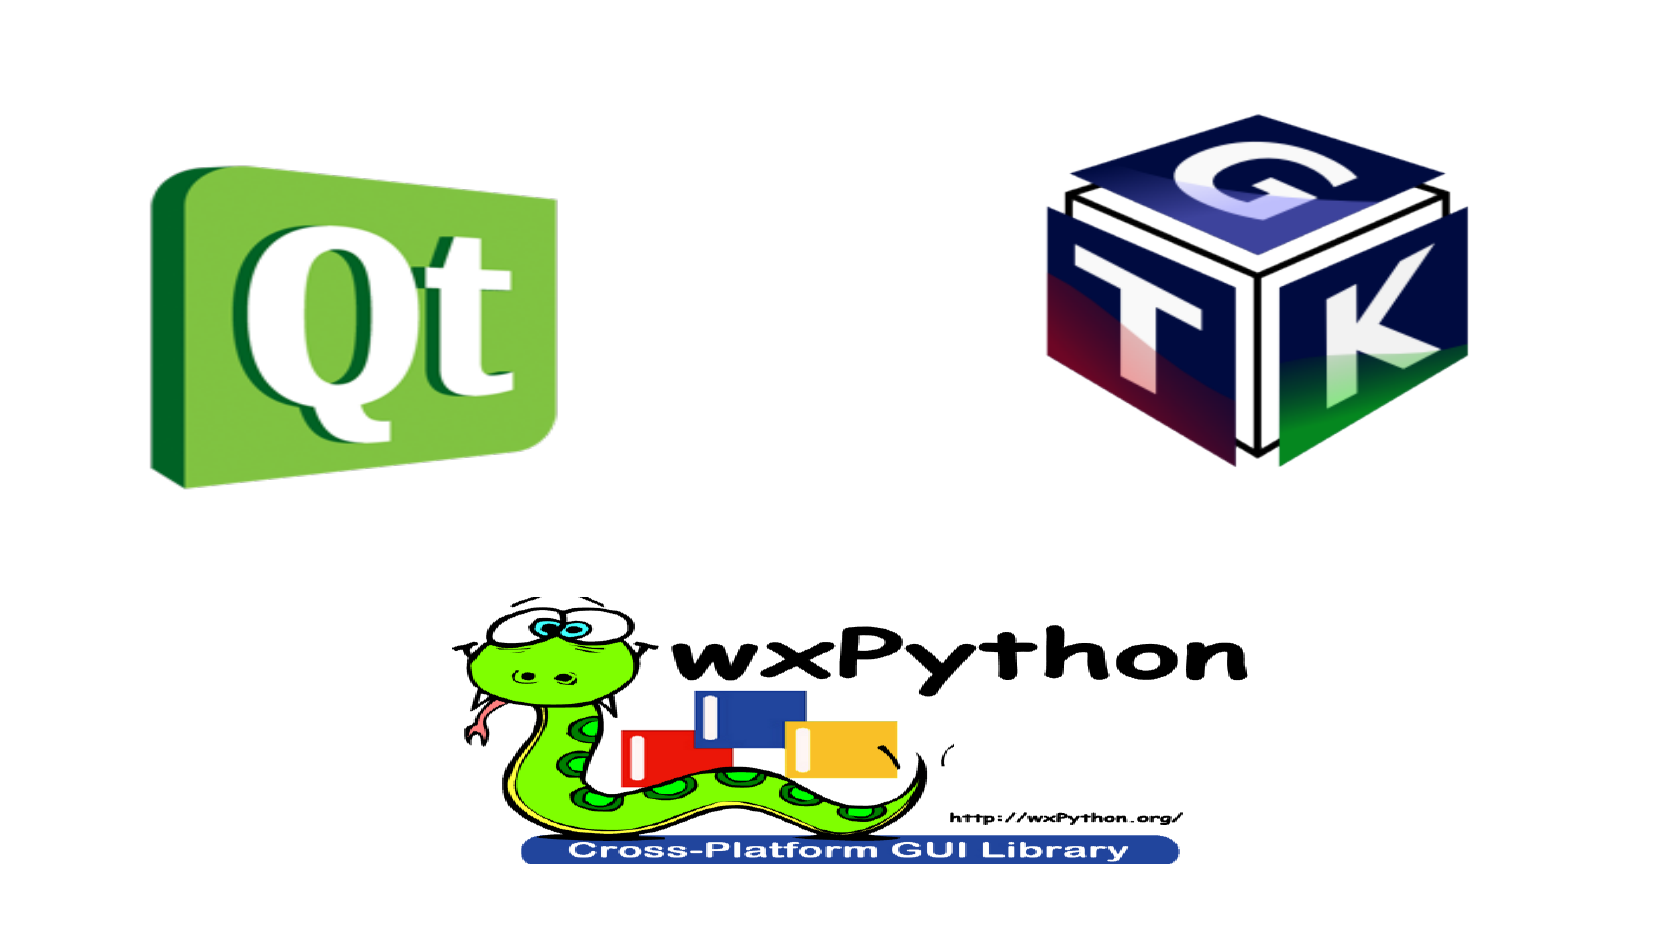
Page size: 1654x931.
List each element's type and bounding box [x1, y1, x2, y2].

picture [1003, 105, 1506, 501]
picture [442, 597, 1279, 864]
picture [118, 152, 591, 505]
